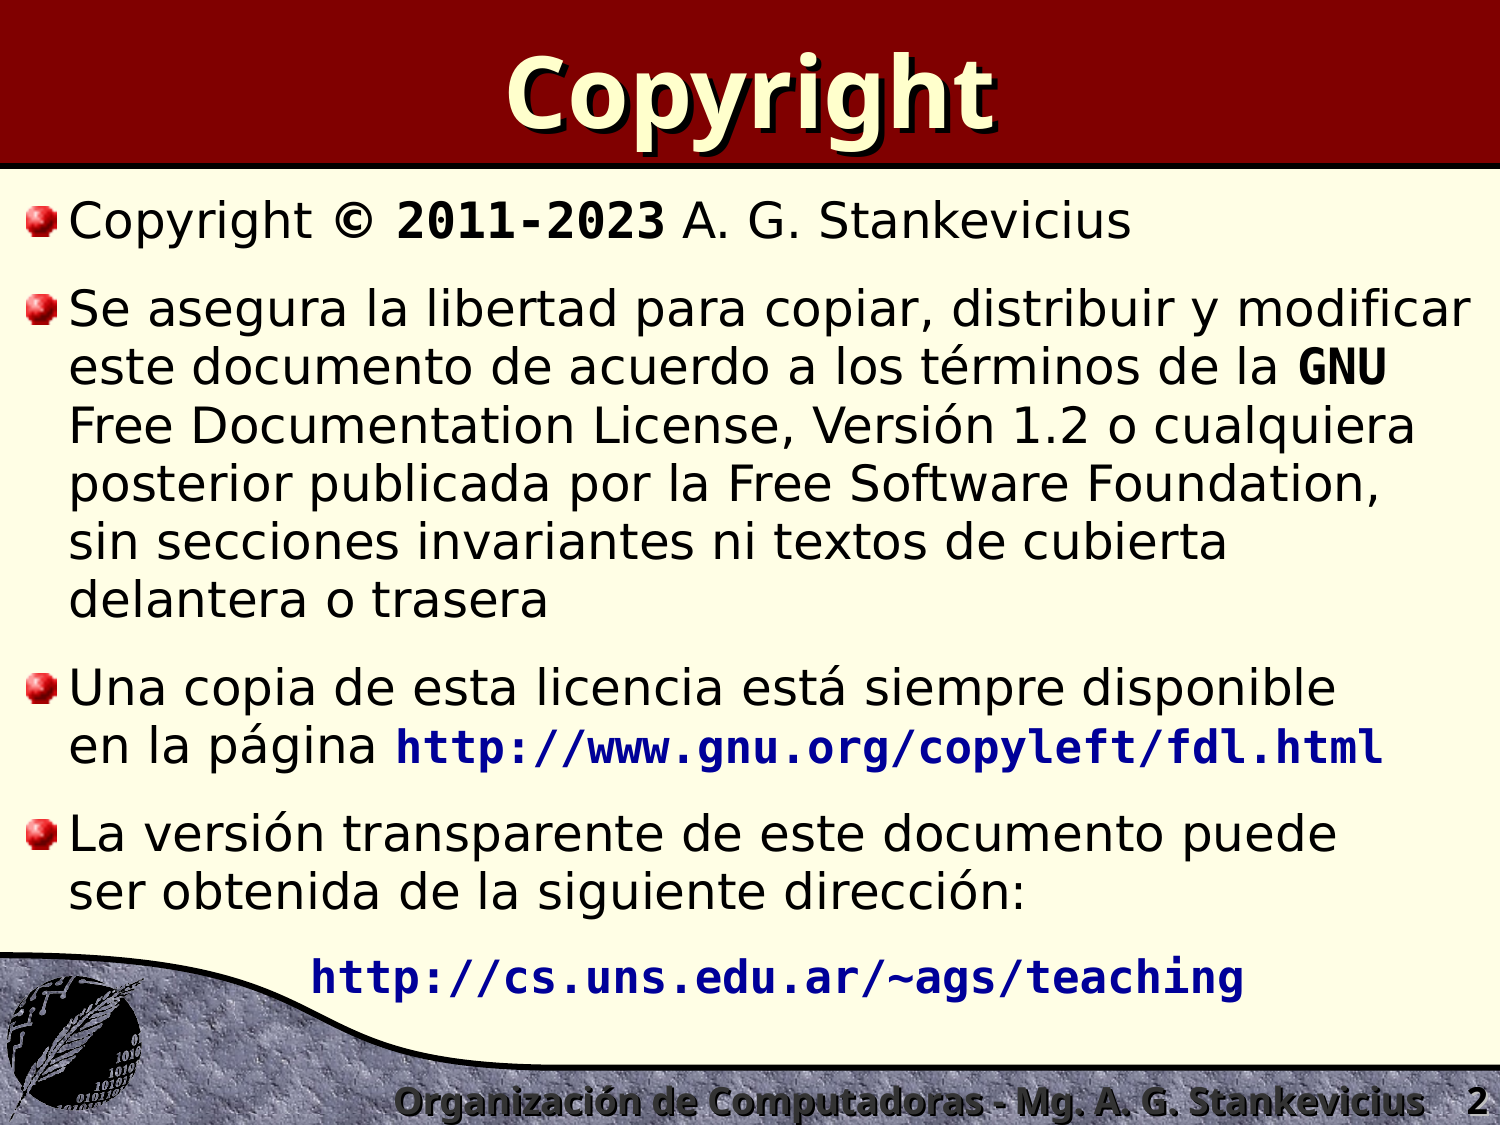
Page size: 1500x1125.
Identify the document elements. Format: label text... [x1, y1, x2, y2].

picture [1058, 1100, 1065, 1110]
picture [448, 1100, 455, 1110]
picture [0, 959, 1500, 1125]
list Copyright © 2011-2023 A. G. Stankevicius Se asegura la libertad para copiar, distribuir y modificar este documento de acuerdo a los términos de la GNU Free Documentation License, Versión 1.2 o cualquiera posterior publicada por la Free Software Foundation, sin secciones invariantes ni textos de cubierta delantera o trasera Una copia de esta licencia está siempre disponible en la página http://www.gnu.org/copyleft/fdl.html La versión transparente de este documento puede ser obtenida de la siguiente dirección: http://cs.uns.edu.ar/~ags/teaching [11, 192, 1486, 1016]
picture [802, 1100, 806, 1110]
title Copyright [15, 5, 1485, 160]
